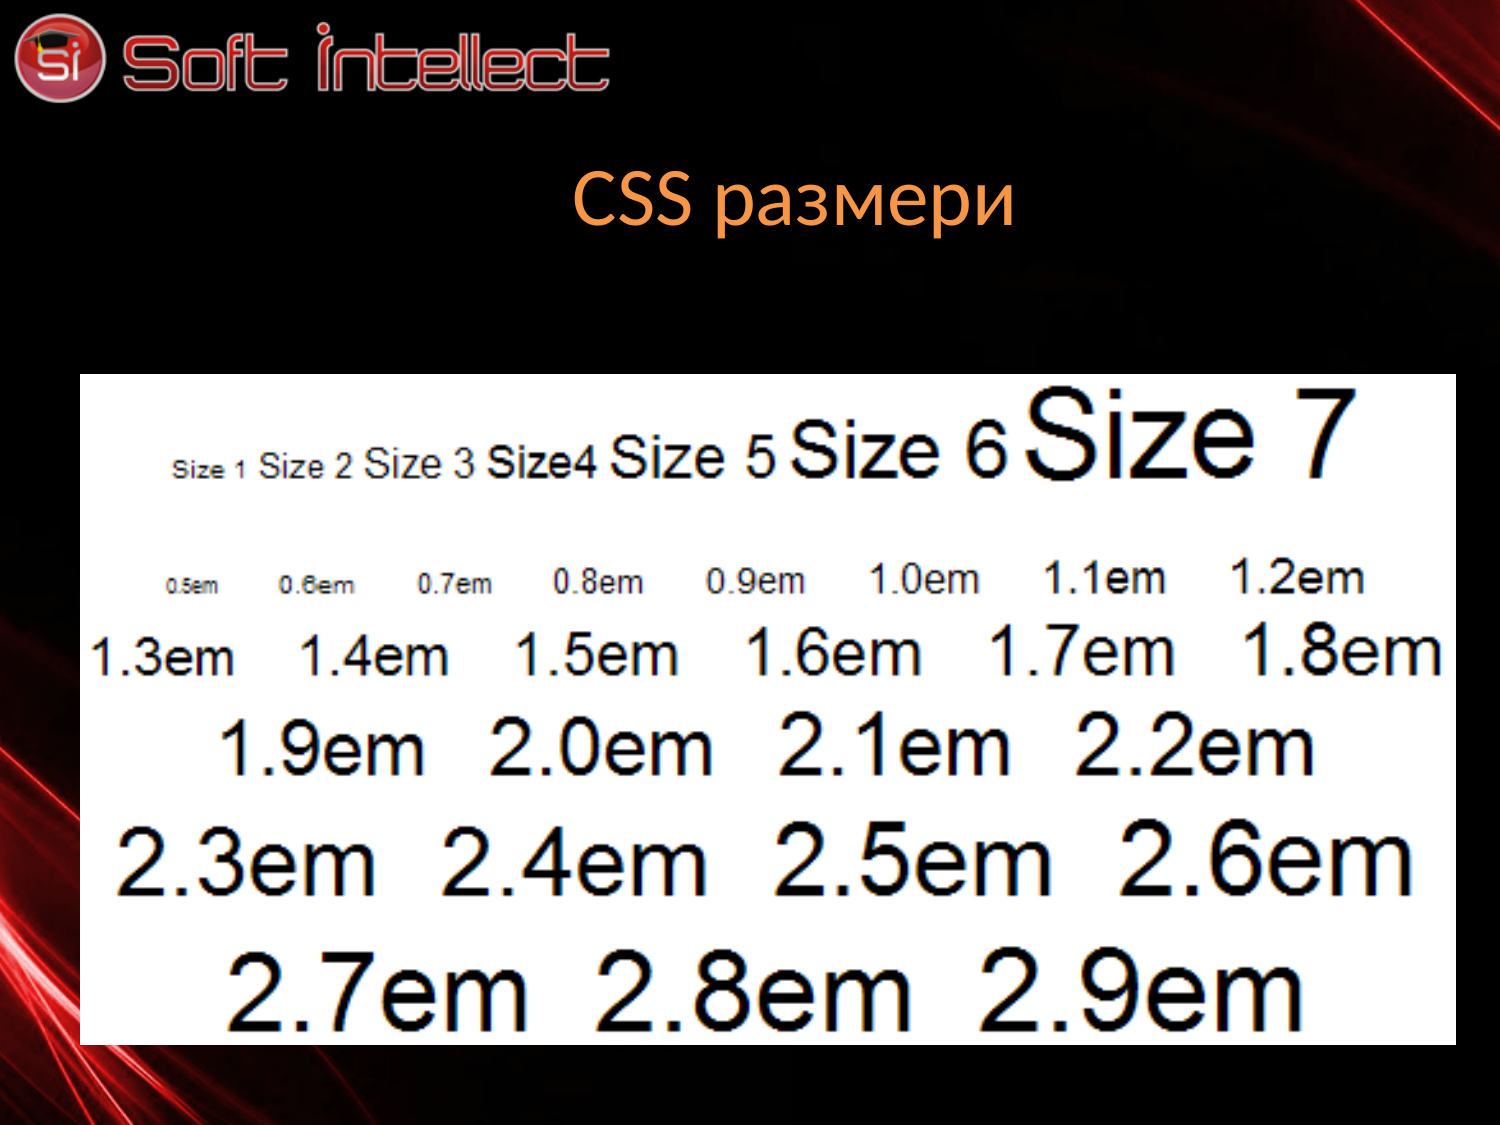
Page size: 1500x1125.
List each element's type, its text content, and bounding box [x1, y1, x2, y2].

text_box CSS размери [150, 135, 1440, 364]
picture [0, 0, 1500, 1125]
